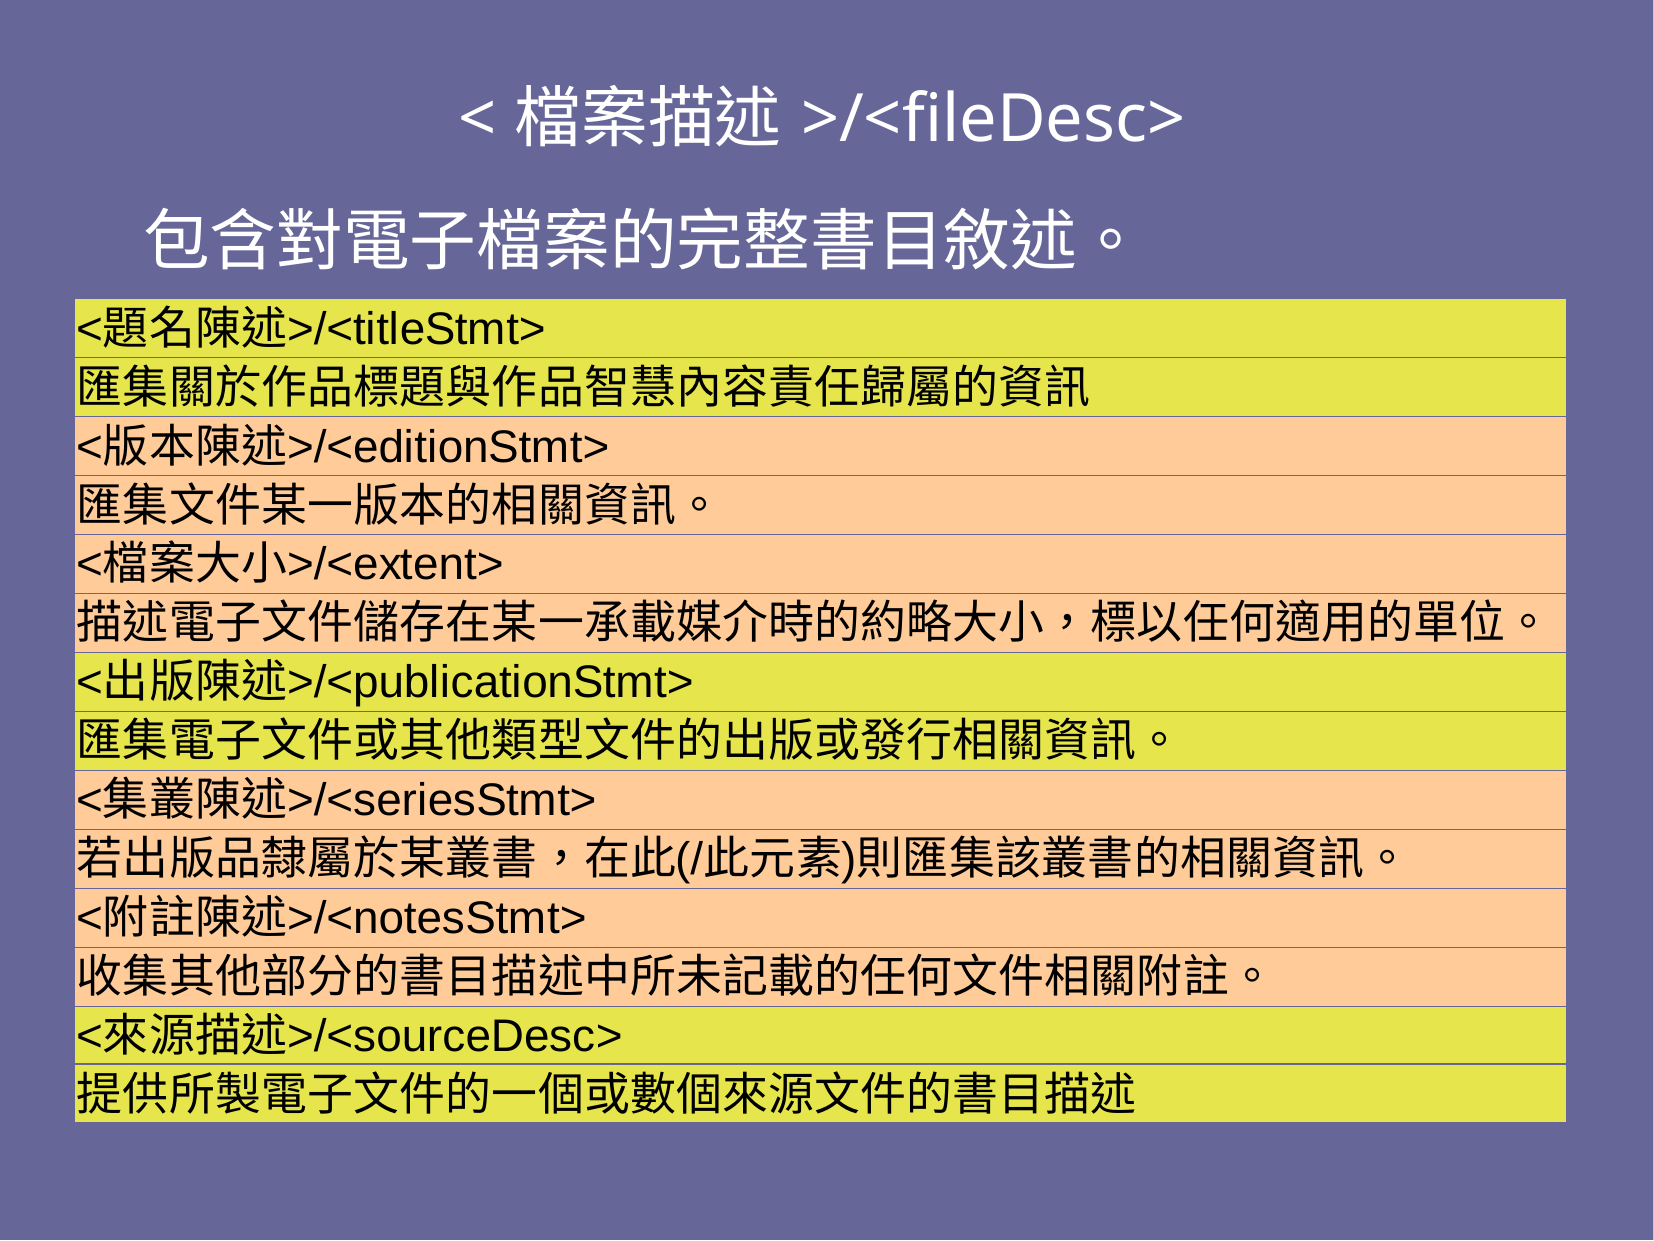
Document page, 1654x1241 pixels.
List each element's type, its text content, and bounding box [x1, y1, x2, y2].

list 包含對電子檔案的完整書目敘述。 [125, 187, 1538, 293]
title <檔案描述>/<fileDesc> [112, 37, 1525, 188]
chart [74, 299, 1567, 1198]
